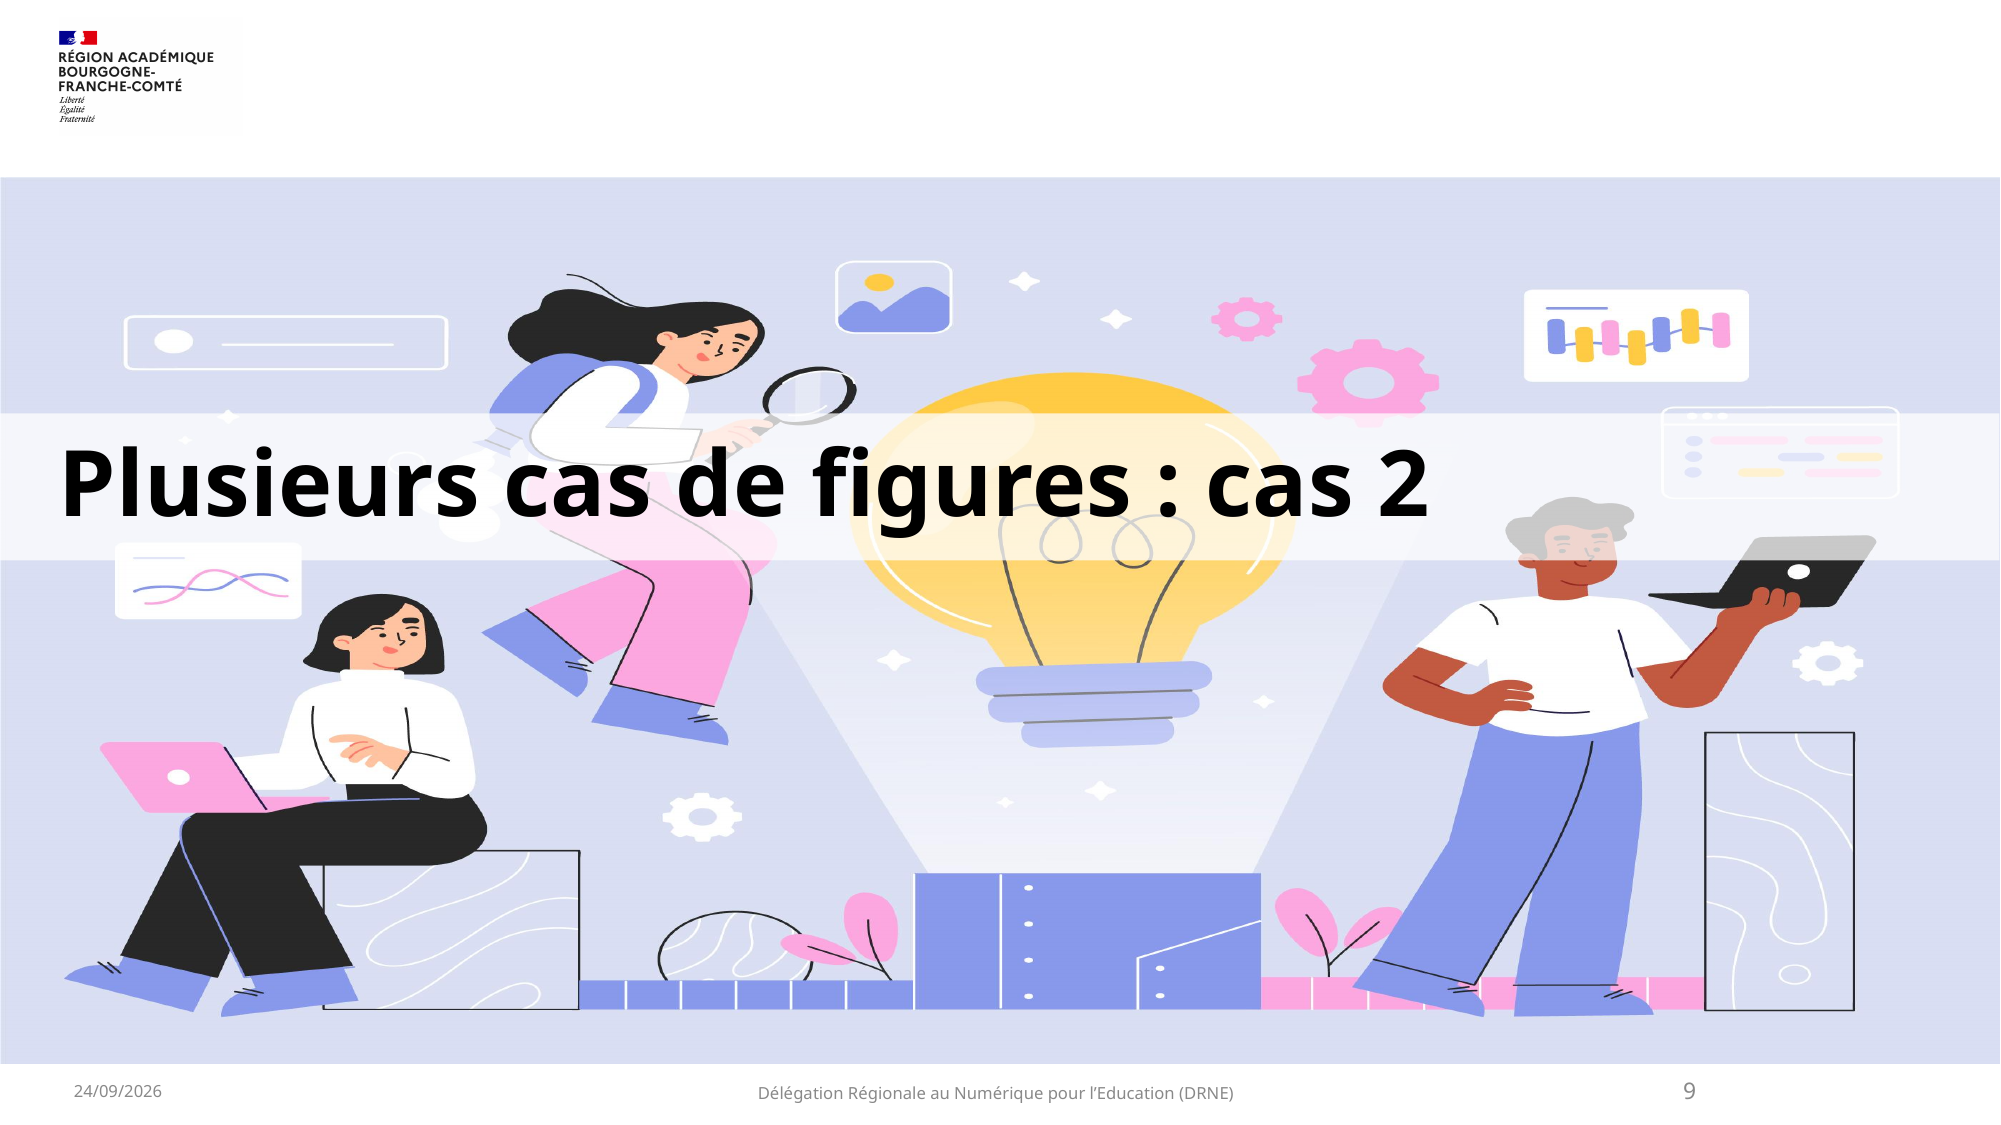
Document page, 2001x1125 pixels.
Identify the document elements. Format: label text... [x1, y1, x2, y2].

text_box Délégation Régionale au Numérique pour l’Education (DRNE) [546, 1063, 1432, 1122]
picture [0, 561, 2000, 1064]
text_box 29/10/2024 [59, 1062, 295, 1122]
text_box 9 [1683, 1062, 1919, 1122]
picture [0, 177, 2000, 413]
title Plusieurs cas de figures : cas 2 [0, 413, 2000, 561]
